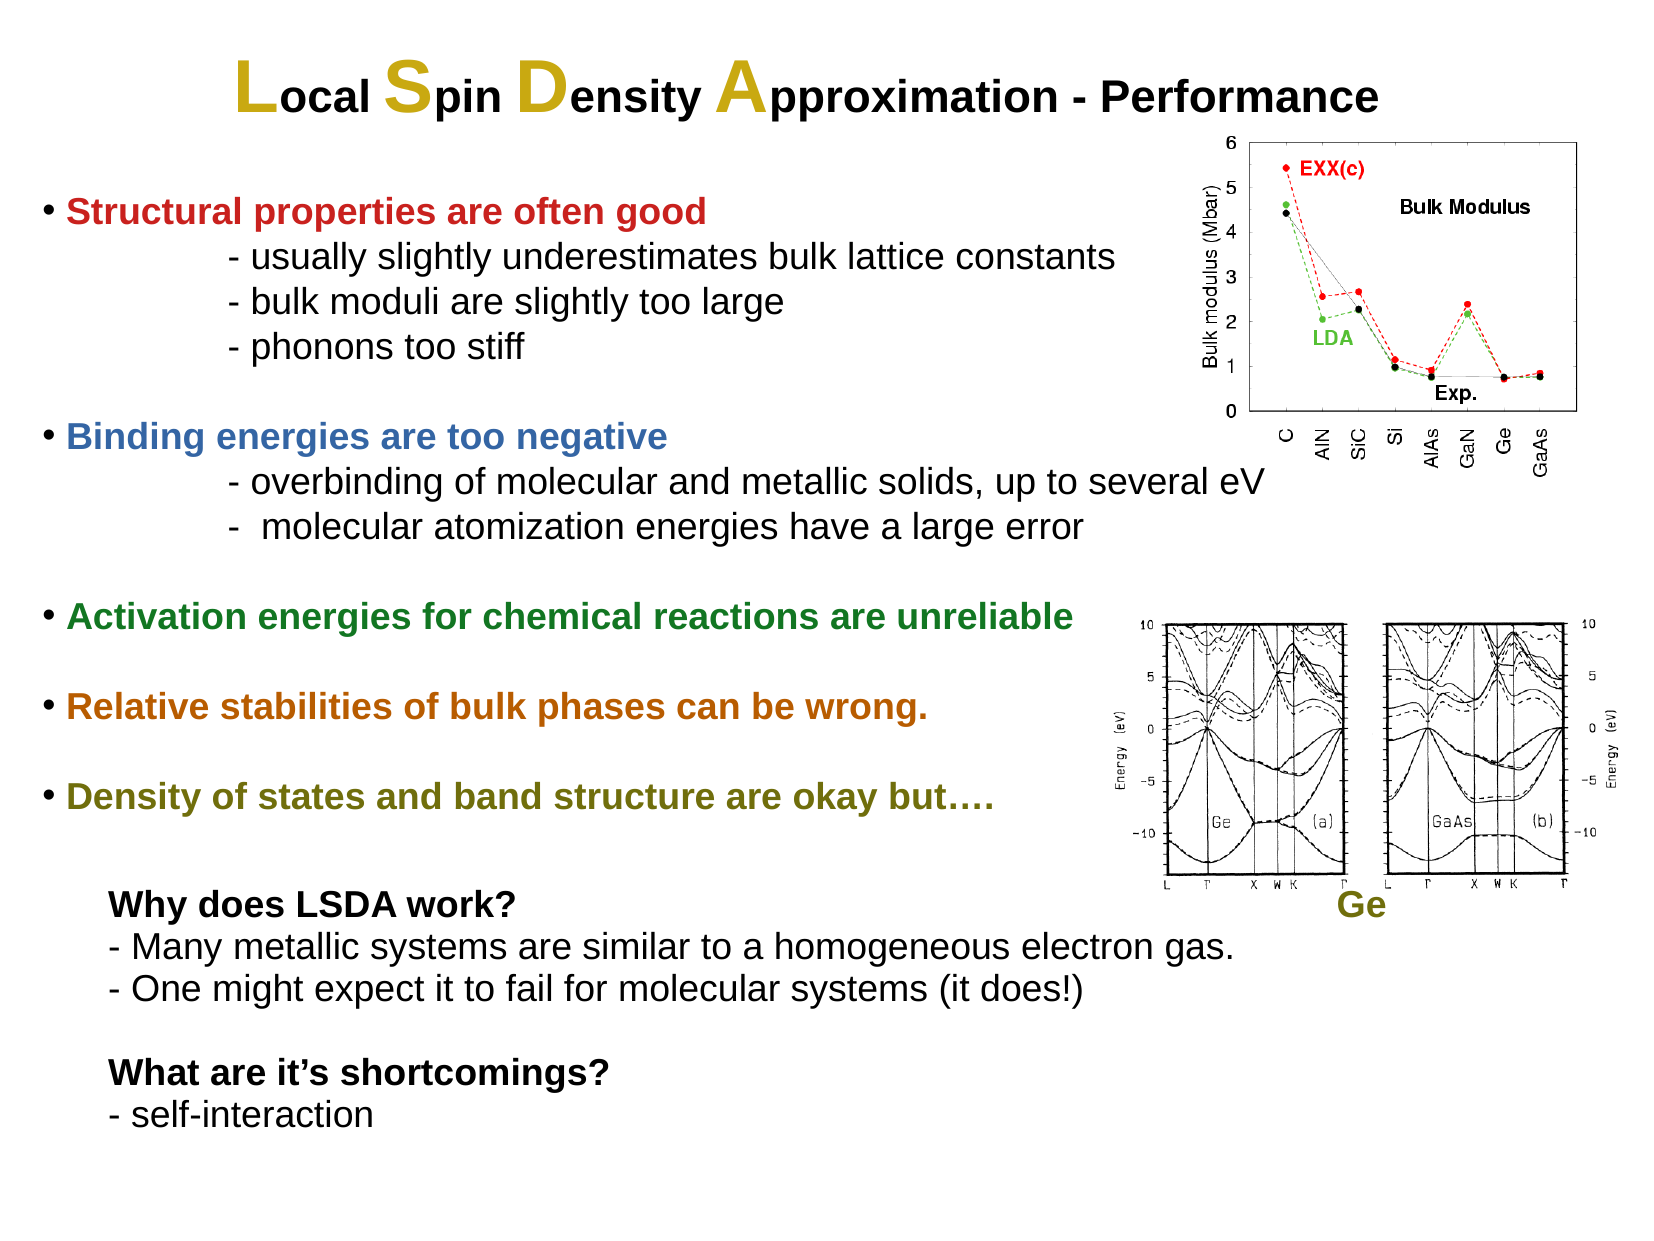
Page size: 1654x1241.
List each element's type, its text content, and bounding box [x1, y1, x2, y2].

text_box Why does LSDA work? - Many metallic systems are similar to a homogeneous electron gas. - One might expect it to fail for molecular systems (it does!) What are it’s shortcomings? - self-interaction [93, 876, 1396, 1186]
text_box Ge [1321, 876, 1411, 934]
picture [1200, 134, 1578, 478]
text_box Local Spin Density Approximation - Performance [218, 29, 1396, 135]
text_box Structural properties are often good - usually slightly underestimates bulk lattice constants - bulk moduli are slightly too large - phonons too stiff Binding energies are too negative - overbinding of molecular and metallic solids, up to several eV - molecular atomization energies have a large error Activation energies for chemical reactions are unreliable Relative stabilities of bulk phases can be wrong. Density of states and band structure are okay but…. [27, 179, 1571, 915]
picture [1110, 614, 1621, 892]
